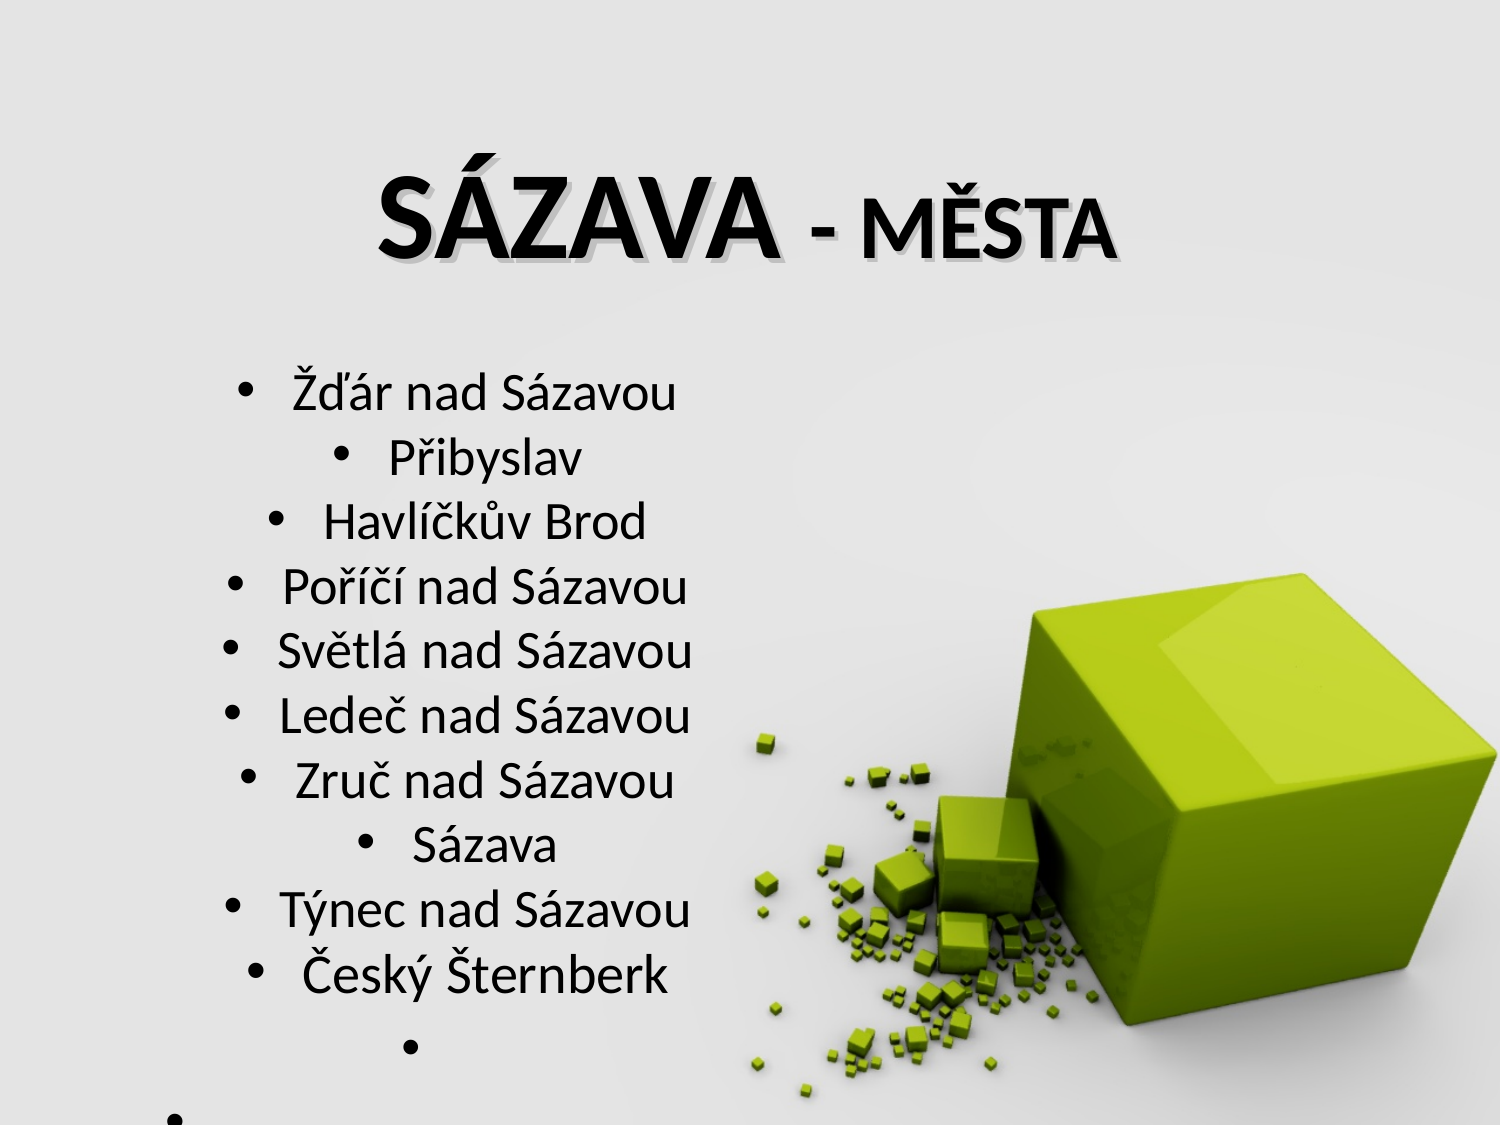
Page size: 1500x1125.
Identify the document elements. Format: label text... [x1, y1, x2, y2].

title SÁZAVA - MĚSTA [147, 113, 1348, 303]
list Žďár nad Sázavou Přibyslav Havlíčkův Brod Poříčí nad Sázavou Světlá nad Sázavou Ledeč nad Sázavou Zruč nad Sázavou Sázava Týnec nad Sázavou Český Šternberk [150, 361, 1351, 1036]
